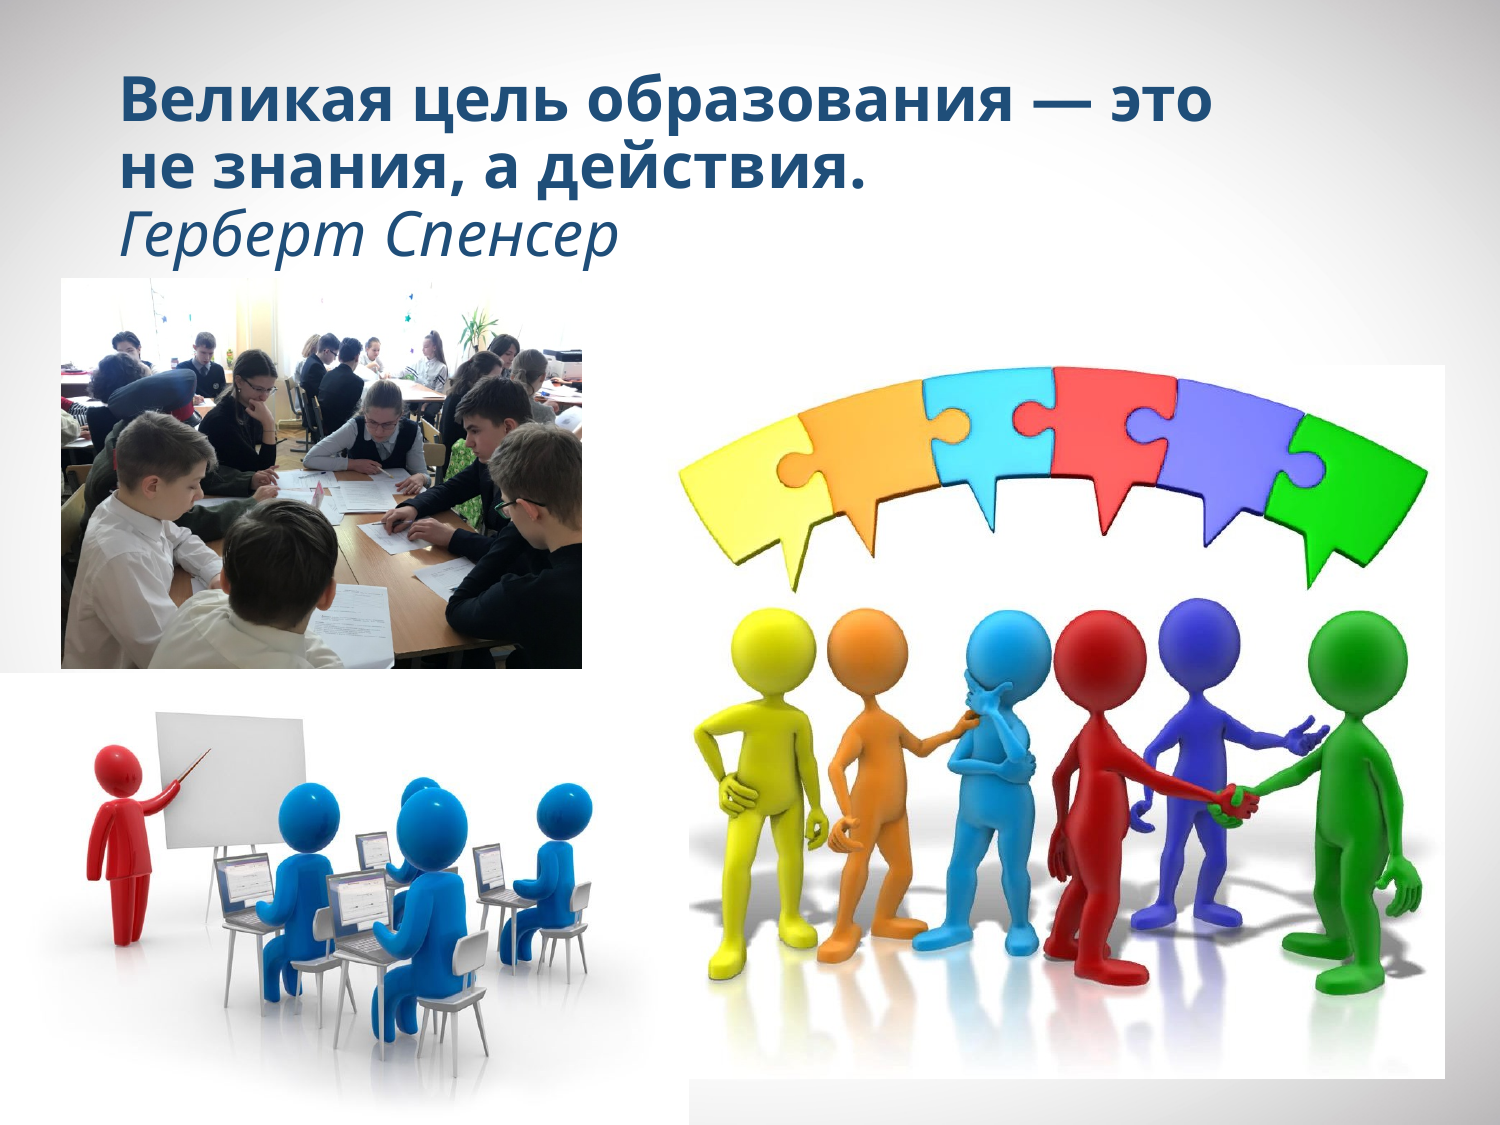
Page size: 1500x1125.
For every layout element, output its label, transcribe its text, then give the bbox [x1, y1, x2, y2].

title Великая цель образования — это не знания, а действия. Герберт Спенсер [103, 59, 1397, 278]
picture [61, 278, 582, 669]
picture [0, 365, 1445, 1125]
